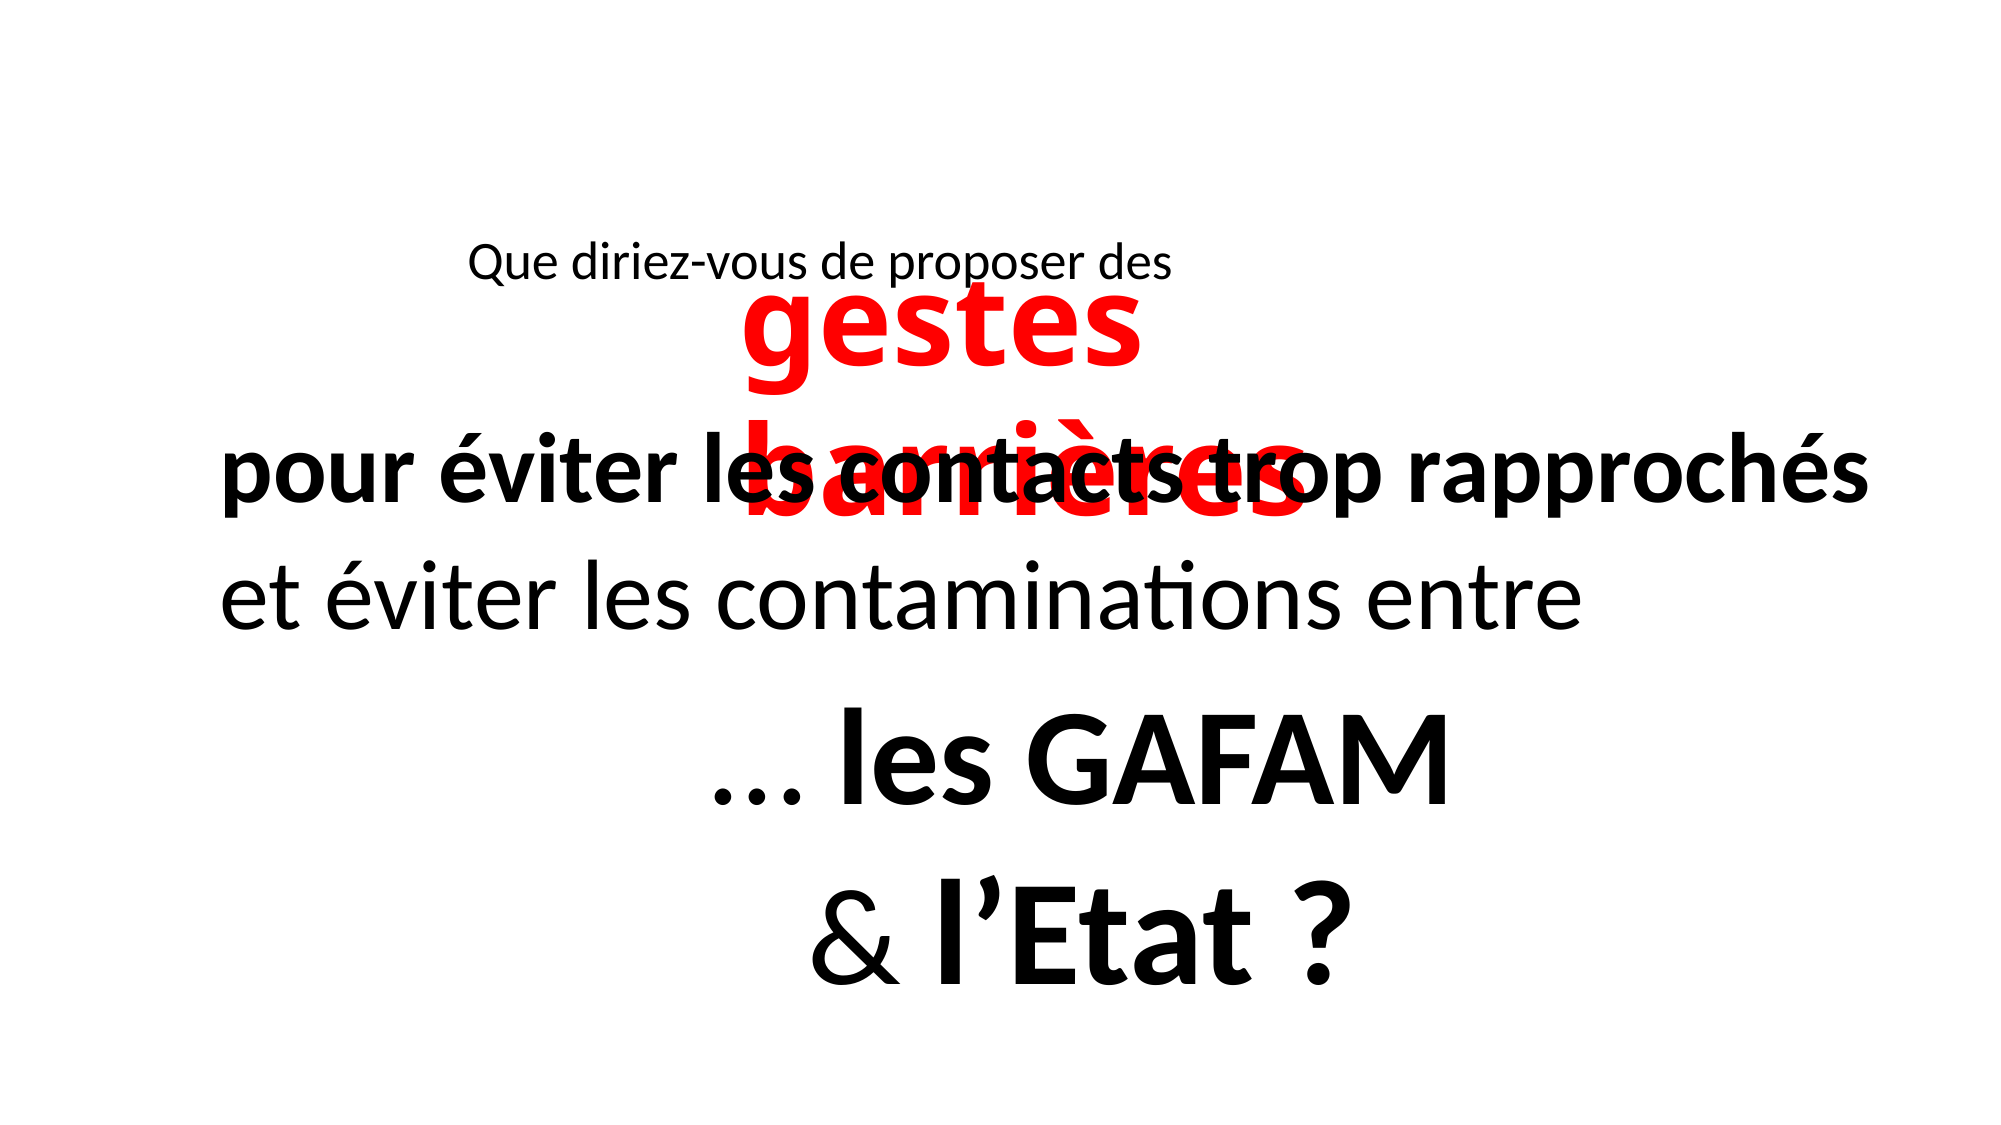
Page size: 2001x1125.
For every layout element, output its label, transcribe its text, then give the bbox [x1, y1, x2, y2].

text_box pour éviter les contacts trop rapprochés [204, 395, 1929, 650]
text_box gestes barrières [724, 233, 1724, 395]
title Que diriez-vous de proposer des [73, 223, 1567, 371]
text_box et éviter les contaminations entre [204, 522, 1622, 657]
text_box gestes barrières [764, 311, 791, 352]
subtitle … les GAFAM & l’Etat ? [332, 678, 1833, 950]
